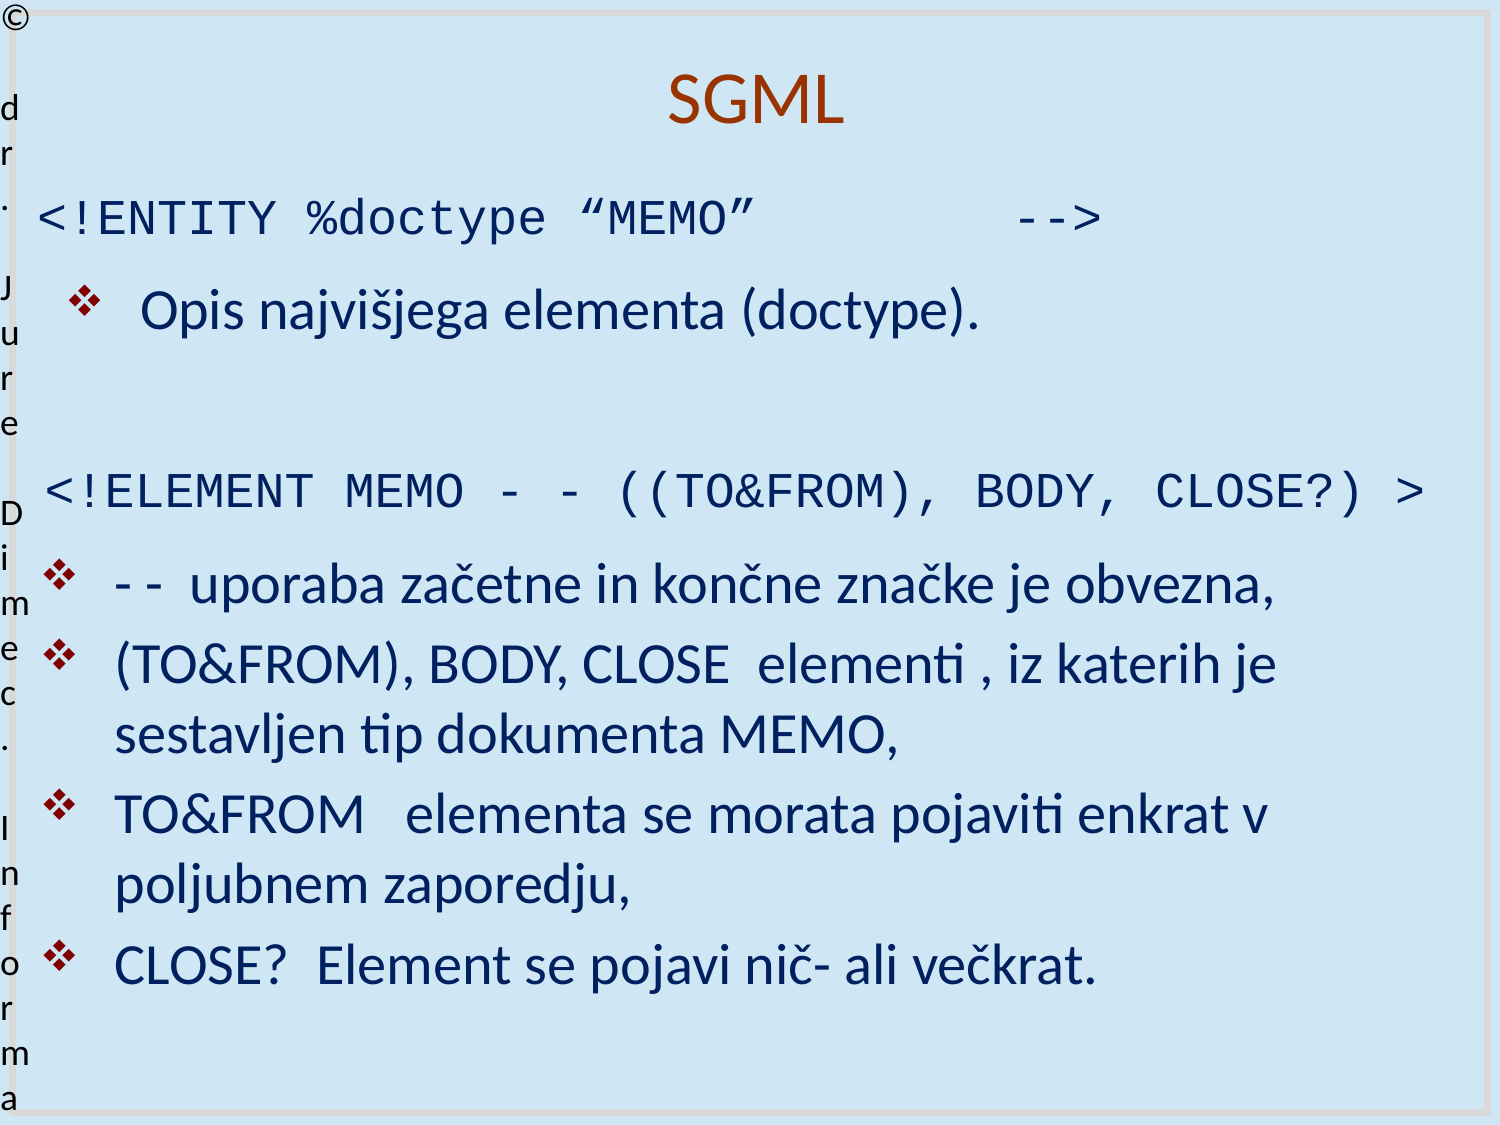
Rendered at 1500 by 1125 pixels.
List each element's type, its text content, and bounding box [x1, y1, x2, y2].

text_box <!ENTITY %doctype “MEMO” --> [22, 176, 1475, 252]
text_box Opis najvišjega elementa (doctype). [49, 264, 1463, 389]
title SGML [37, 37, 1475, 150]
text_box <!ELEMENT MEMO - - ((TO&FROM), BODY, CLOSE?) > [29, 449, 1463, 525]
text_box - - uporaba začetne in končne značke je obvezna, (TO&FROM), BODY, CLOSE elementi , iz katerih je sestavljen tip dokumenta MEMO, TO&FROM elementa se morata pojaviti enkrat v poljubnem zaporedju, CLOSE? Element se pojavi nič- ali večkrat. [24, 537, 1500, 1050]
